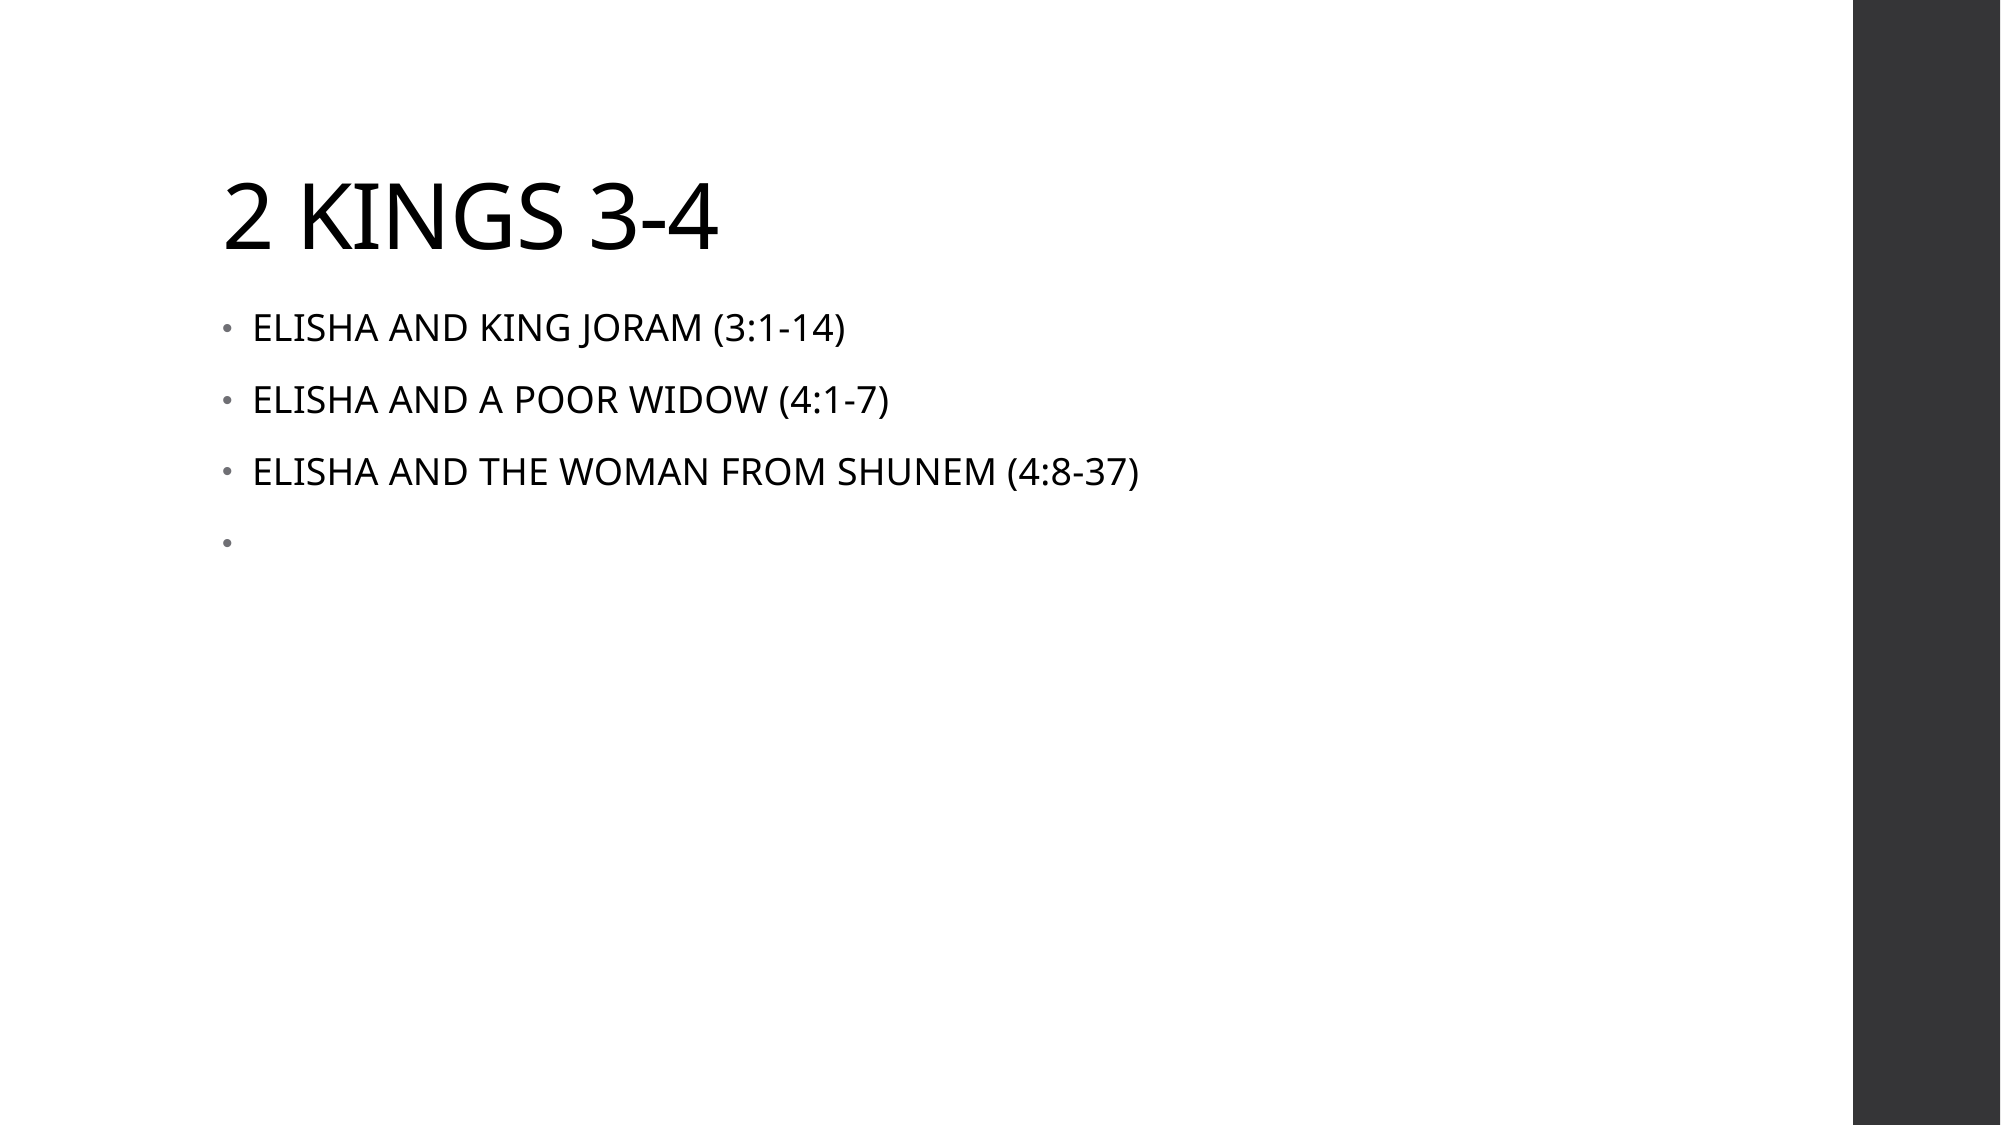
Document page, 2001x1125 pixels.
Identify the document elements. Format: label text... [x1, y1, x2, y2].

title 2 KINGS 3-4 [206, 60, 1797, 278]
list ELISHA AND KING JORAM (3:1-14) ELISHA AND A POOR WIDOW (4:1-7) ELISHA AND THE WOMAN FROM SHUNEM (4:8-37) [206, 299, 1617, 1014]
